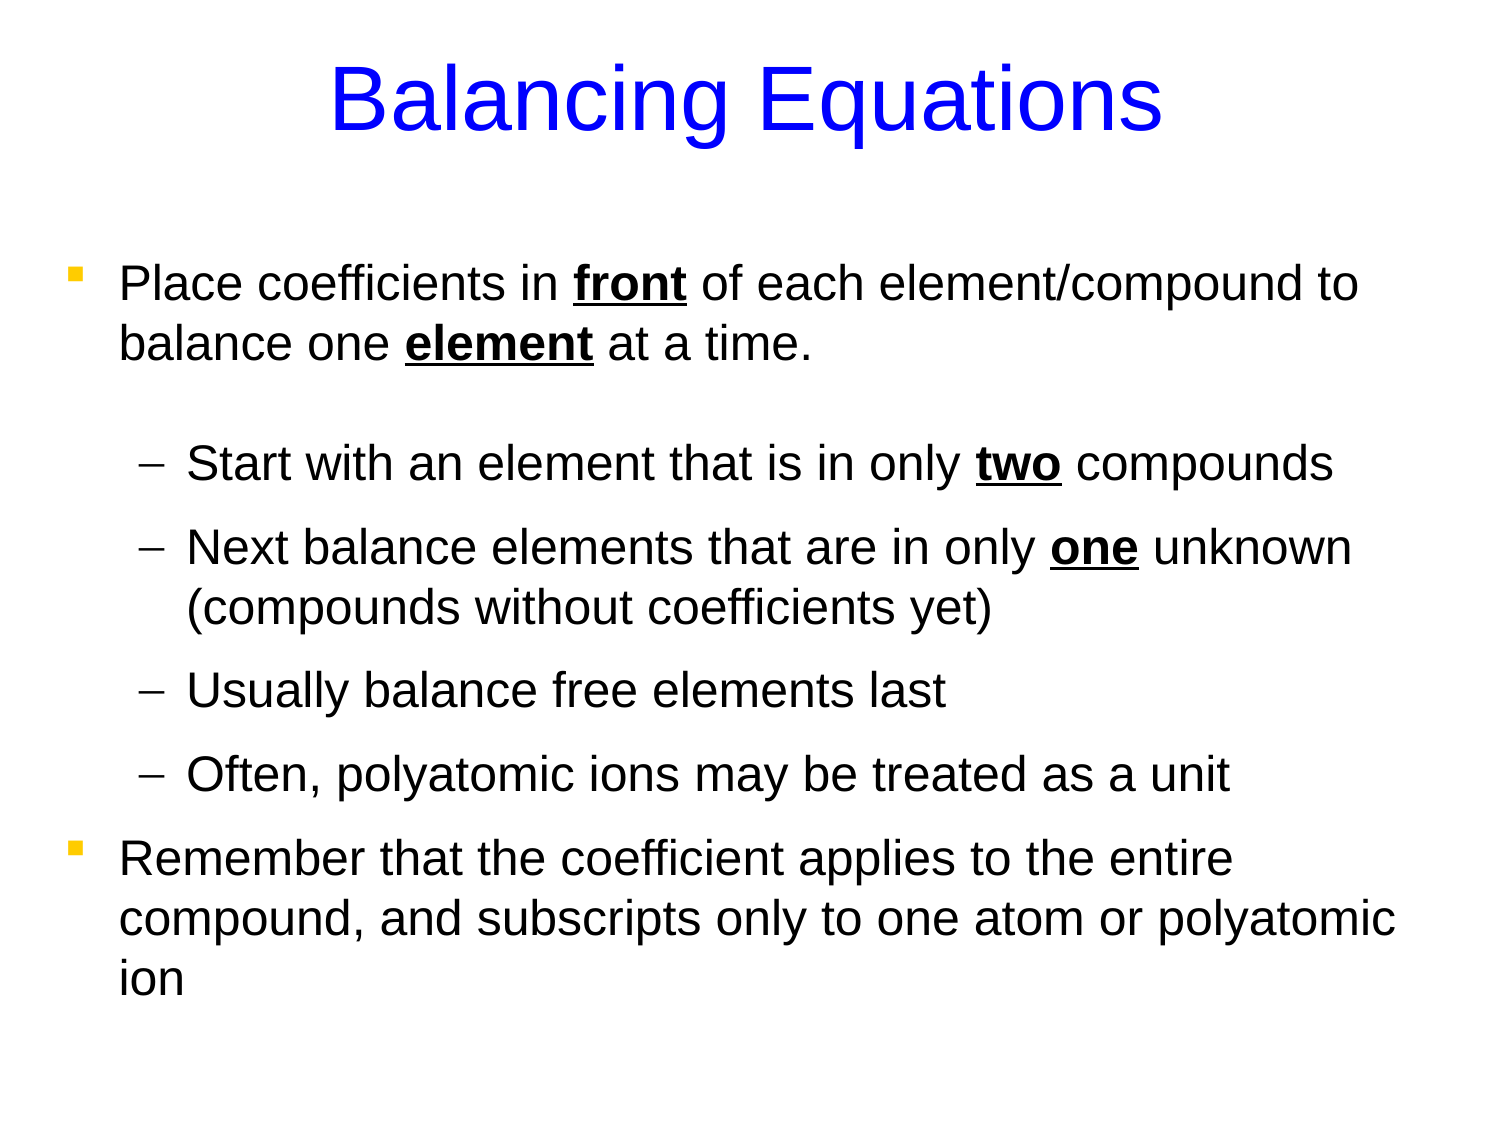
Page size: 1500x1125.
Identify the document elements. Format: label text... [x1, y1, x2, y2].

list Place coefficients in front of each element/compound to balance one element at a time. Start with an element that is in only two compounds Next balance elements that are in only one unknown (compounds without coefficients yet) Usually balance free elements last Often, polyatomic ions may be treated as a unit Remember that the coefficient applies to the entire compound, and subscripts only to one atom or polyatomic ion [49, 156, 1451, 1033]
title Balancing Equations [49, 30, 1446, 156]
